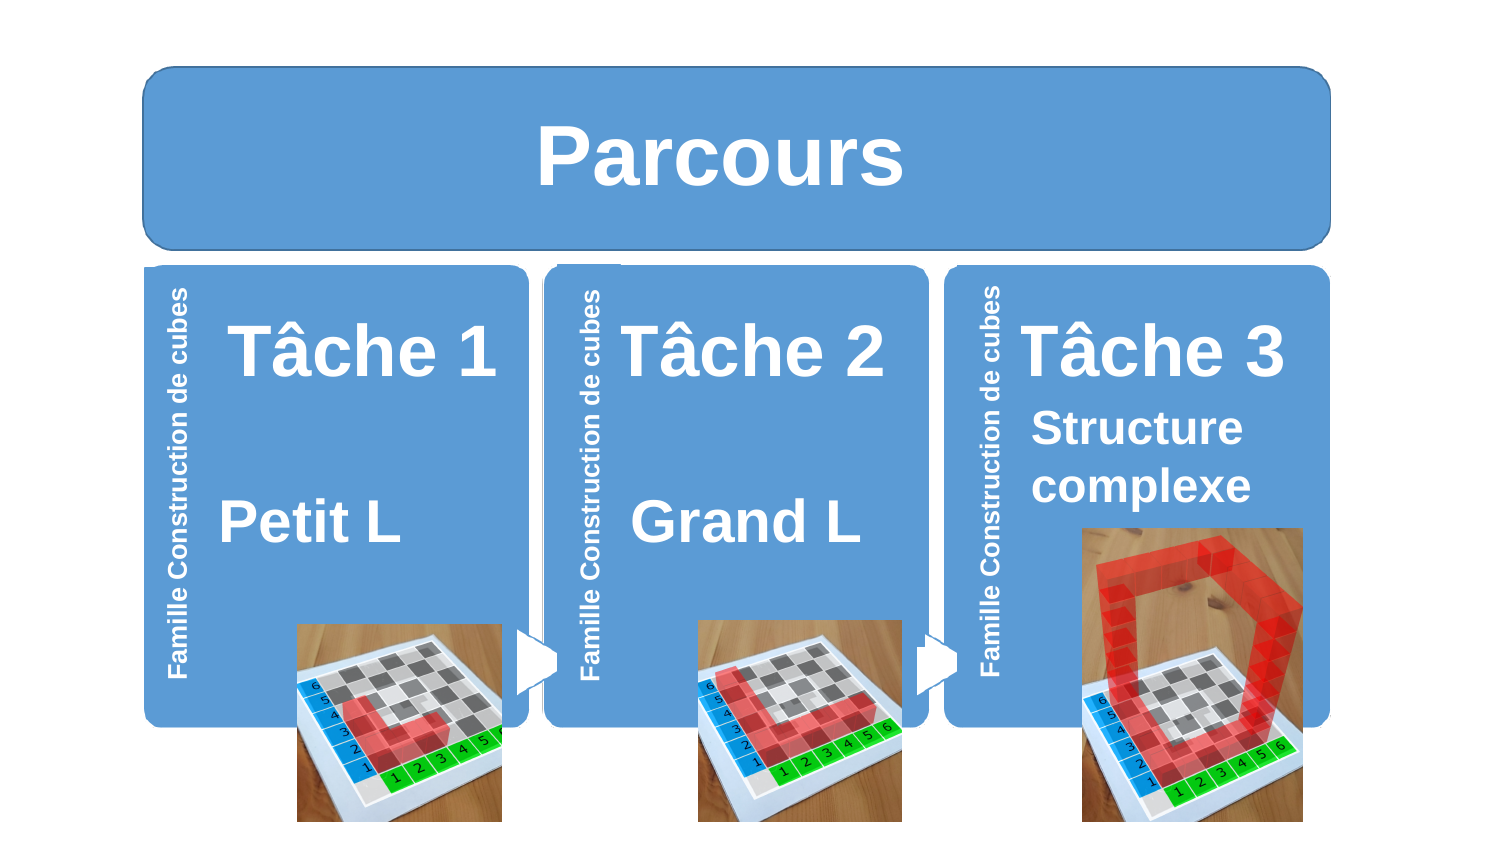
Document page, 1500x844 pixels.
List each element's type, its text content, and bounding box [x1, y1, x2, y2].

picture [137, 47, 1363, 844]
text_box Famille Construction de cubes [144, 268, 208, 696]
text_box Famille Construction de cubes [557, 264, 621, 698]
text_box Grand L [615, 394, 925, 647]
text_box Tâche 3 [1021, 288, 1309, 381]
text_box Famille Construction de cubes [957, 265, 1021, 694]
text_box Petit L [203, 394, 512, 647]
text_box Tâche 1 [212, 288, 521, 407]
text_box Parcours [520, 85, 975, 220]
text_box Structure complexe [1015, 381, 1325, 589]
text_box Tâche 2 [621, 288, 909, 393]
